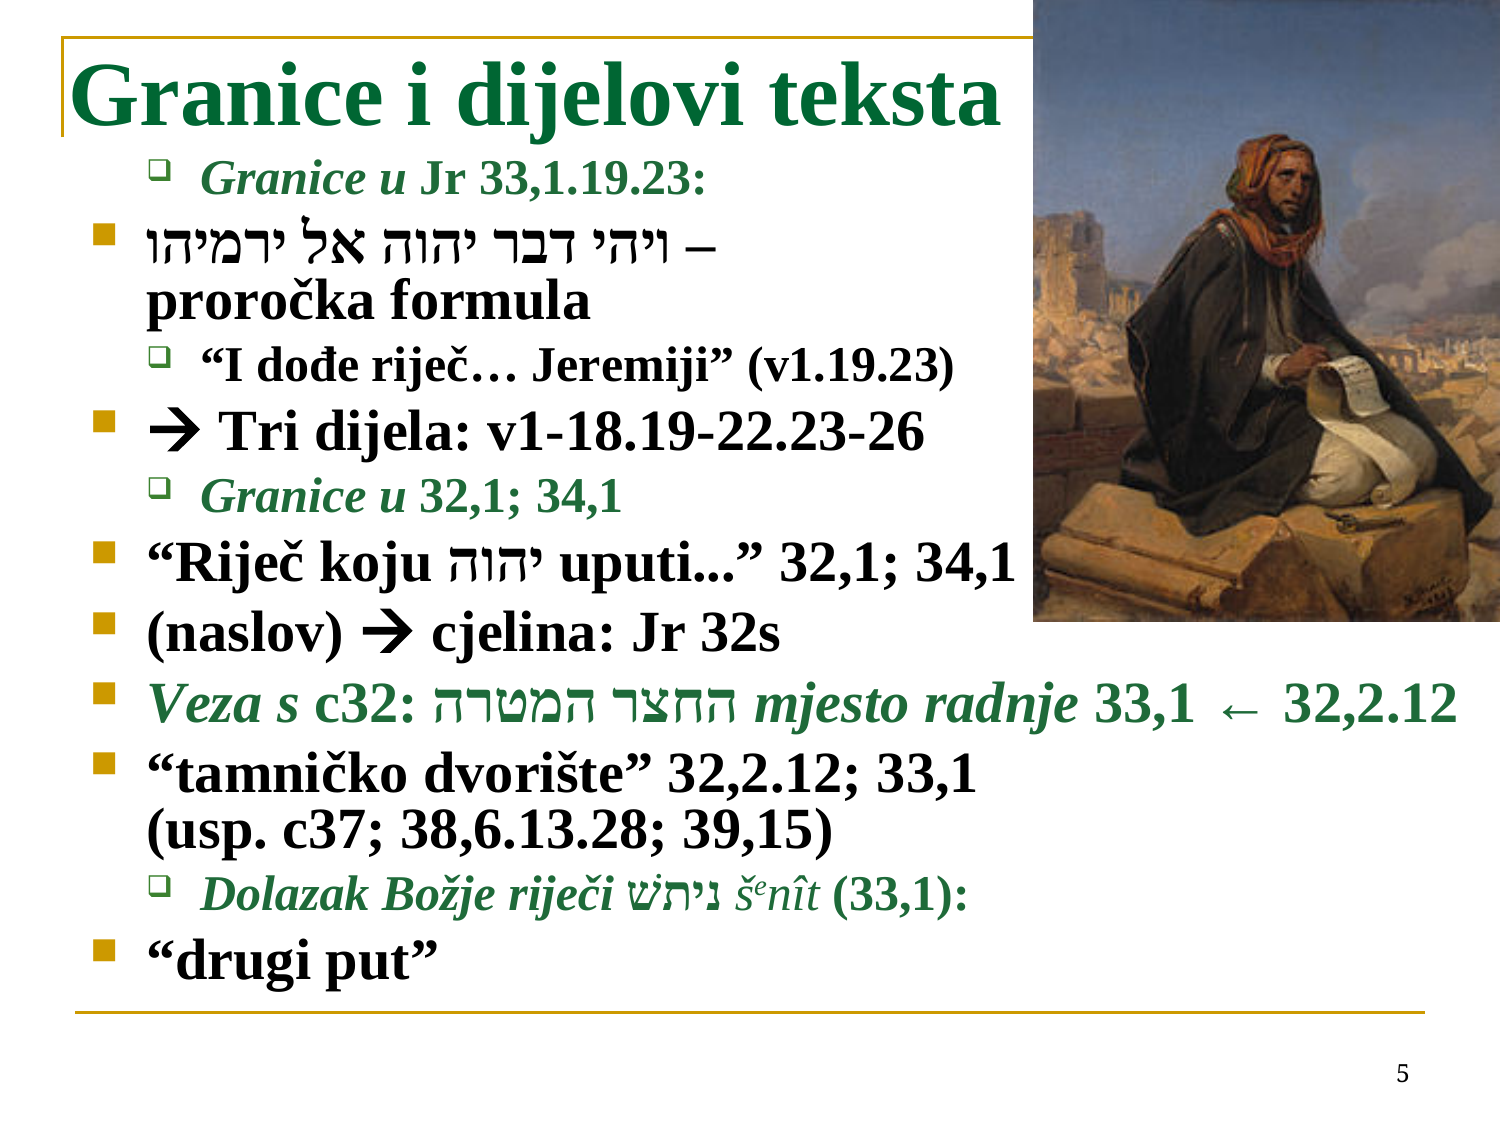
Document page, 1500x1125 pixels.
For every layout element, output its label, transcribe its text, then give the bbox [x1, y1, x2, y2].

picture [1033, 0, 1500, 622]
title Granice i dijelovi teksta [53, 26, 1033, 126]
list Granice u Jr 33,1.19.23: ויהי דבר יהוה אל ירמיהו – proročka formula “I dođe riječ… Jeremiji” (v1.19.23)  Tri dijela: v1-18.19-22.23-26 Granice u 32,1; 34,1 “Riječ koju יהוה uputi...” 32,1; 34,1 (naslov)  cjelina: Jr 32s Veza s c32: החצר המטרה mjesto radnje 33,1 ← 32,2.12 “tamničko dvorište” 32,2.12; 33,1 (usp. c37; 38,6.13.28; 39,15) Dolazak Božje riječi ניתשׁ šenît (33,1): “drugi put” [75, 148, 1500, 1006]
text_box <number> [1074, 1024, 1426, 1100]
